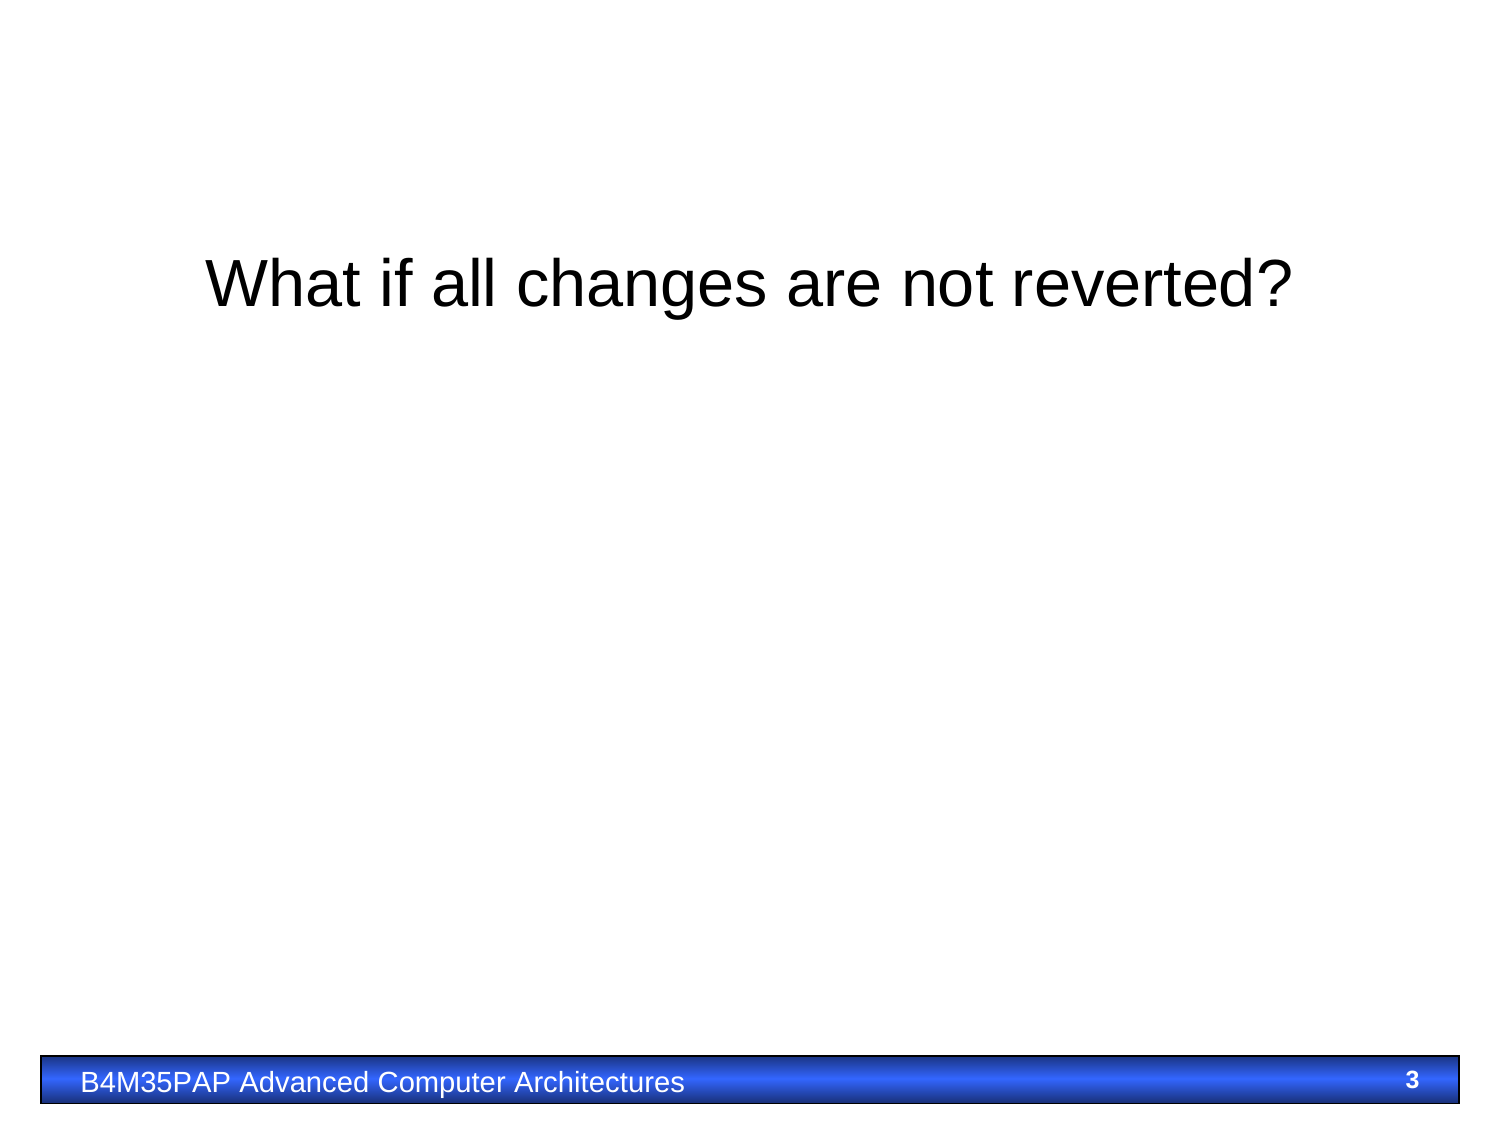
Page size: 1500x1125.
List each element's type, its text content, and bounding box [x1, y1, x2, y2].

subtitle What if all changes are not reverted? [41, 49, 1459, 509]
